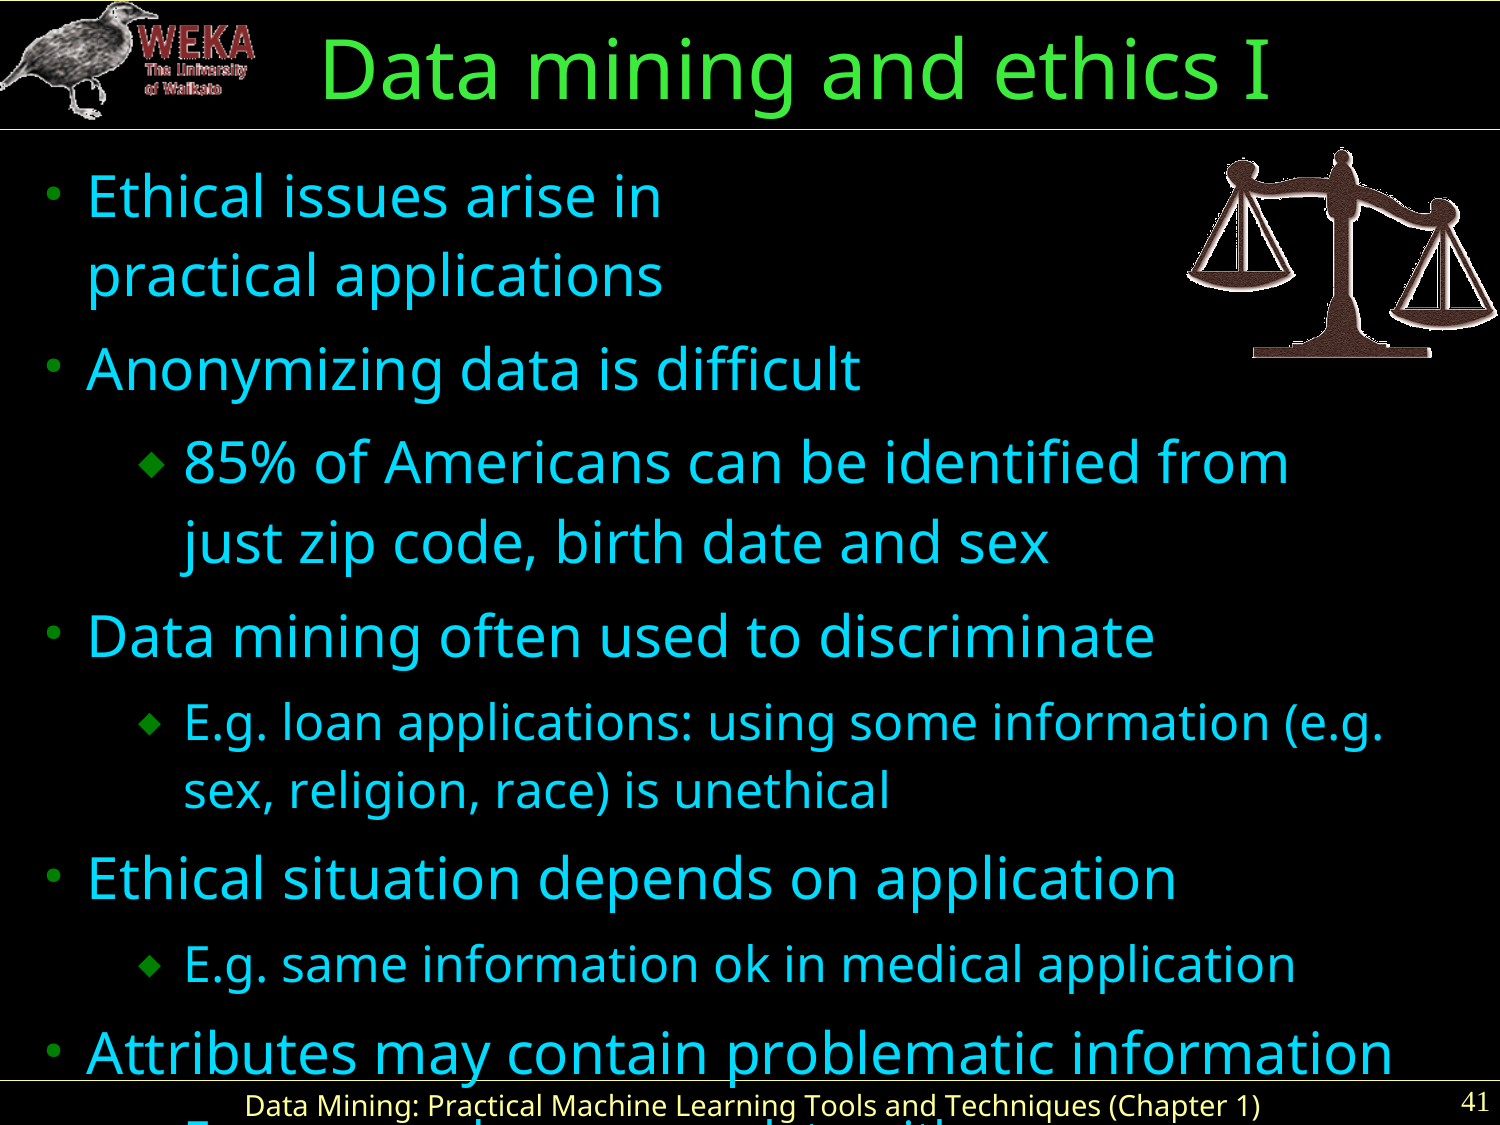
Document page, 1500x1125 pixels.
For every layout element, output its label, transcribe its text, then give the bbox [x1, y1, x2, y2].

picture [0, 1, 266, 129]
list Ethical issues arise in practical applications Anonymizing data is difficult 85% of Americans can be identified from just zip code, birth date and sex Data mining often used to discriminate E.g. loan applications: using some information (e.g. sex, religion, race) is unethical Ethical situation depends on application E.g. same information ok in medical application Attributes may contain problematic information E.g. area code may correlate with race [29, 147, 1418, 1078]
title Data mining and ethics I [303, 0, 1495, 147]
picture [1181, 147, 1500, 358]
